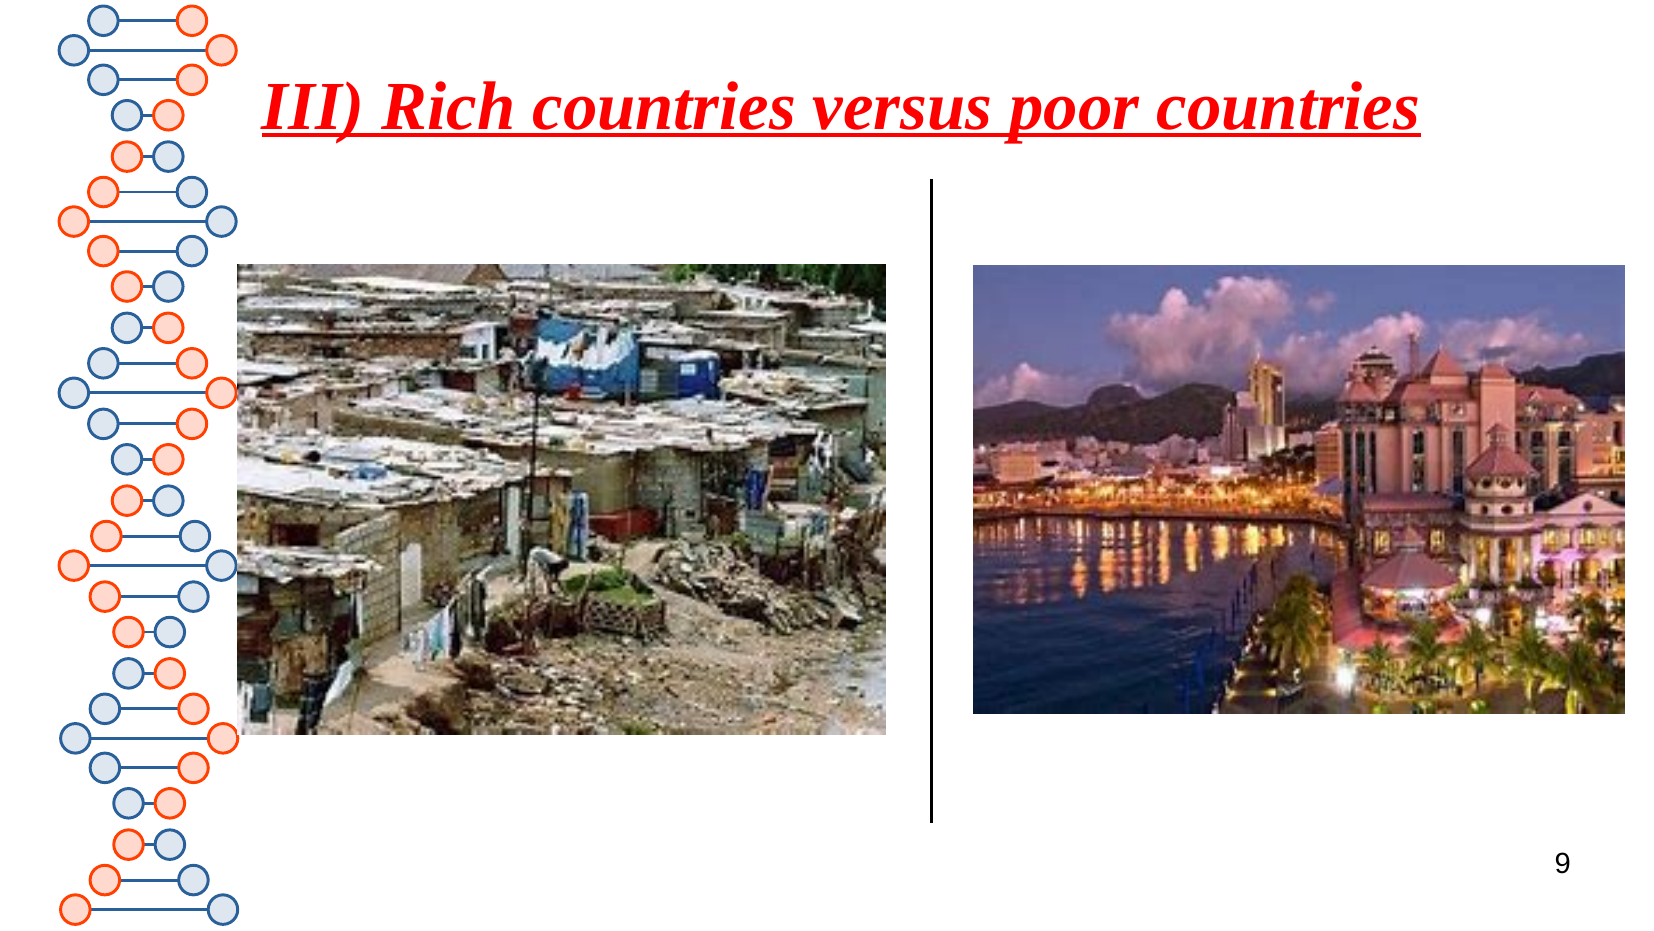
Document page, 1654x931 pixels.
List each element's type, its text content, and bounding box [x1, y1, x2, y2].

picture [237, 264, 886, 735]
picture [973, 265, 1625, 714]
title III) Rich countries versus poor countries [177, 29, 1506, 184]
